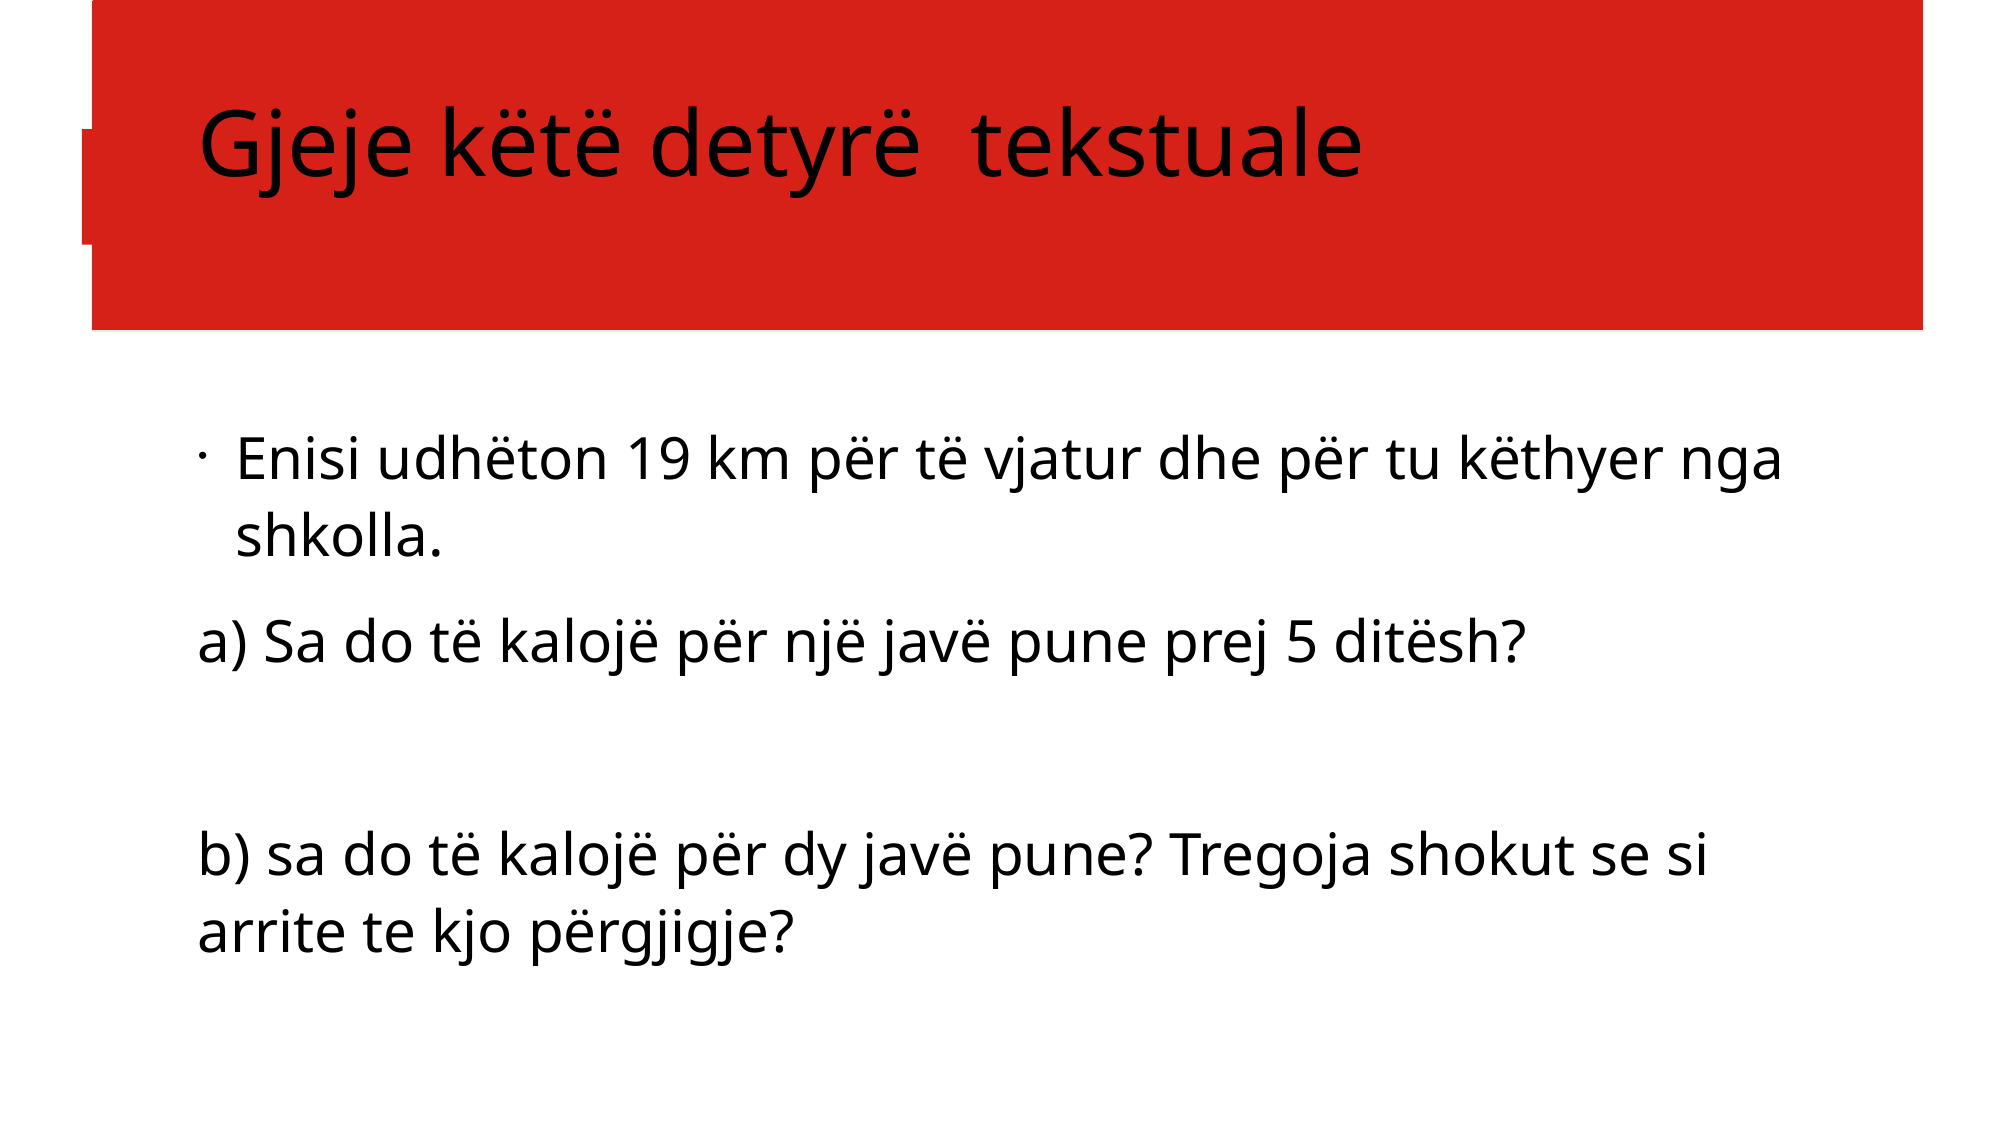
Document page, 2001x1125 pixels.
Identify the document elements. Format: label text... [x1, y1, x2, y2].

list Enisi udhëton 19 km për të vjatur dhe për tu këthyer nga shkolla. a) Sa do të kalojë për një javë pune prej 5 ditësh? b) sa do të kalojë për dy javë pune? Tregoja shokut se si arrite te kjo përgjigje? [183, 406, 1851, 1013]
title Gjeje këtë detyrë tekstuale [183, 90, 1851, 284]
